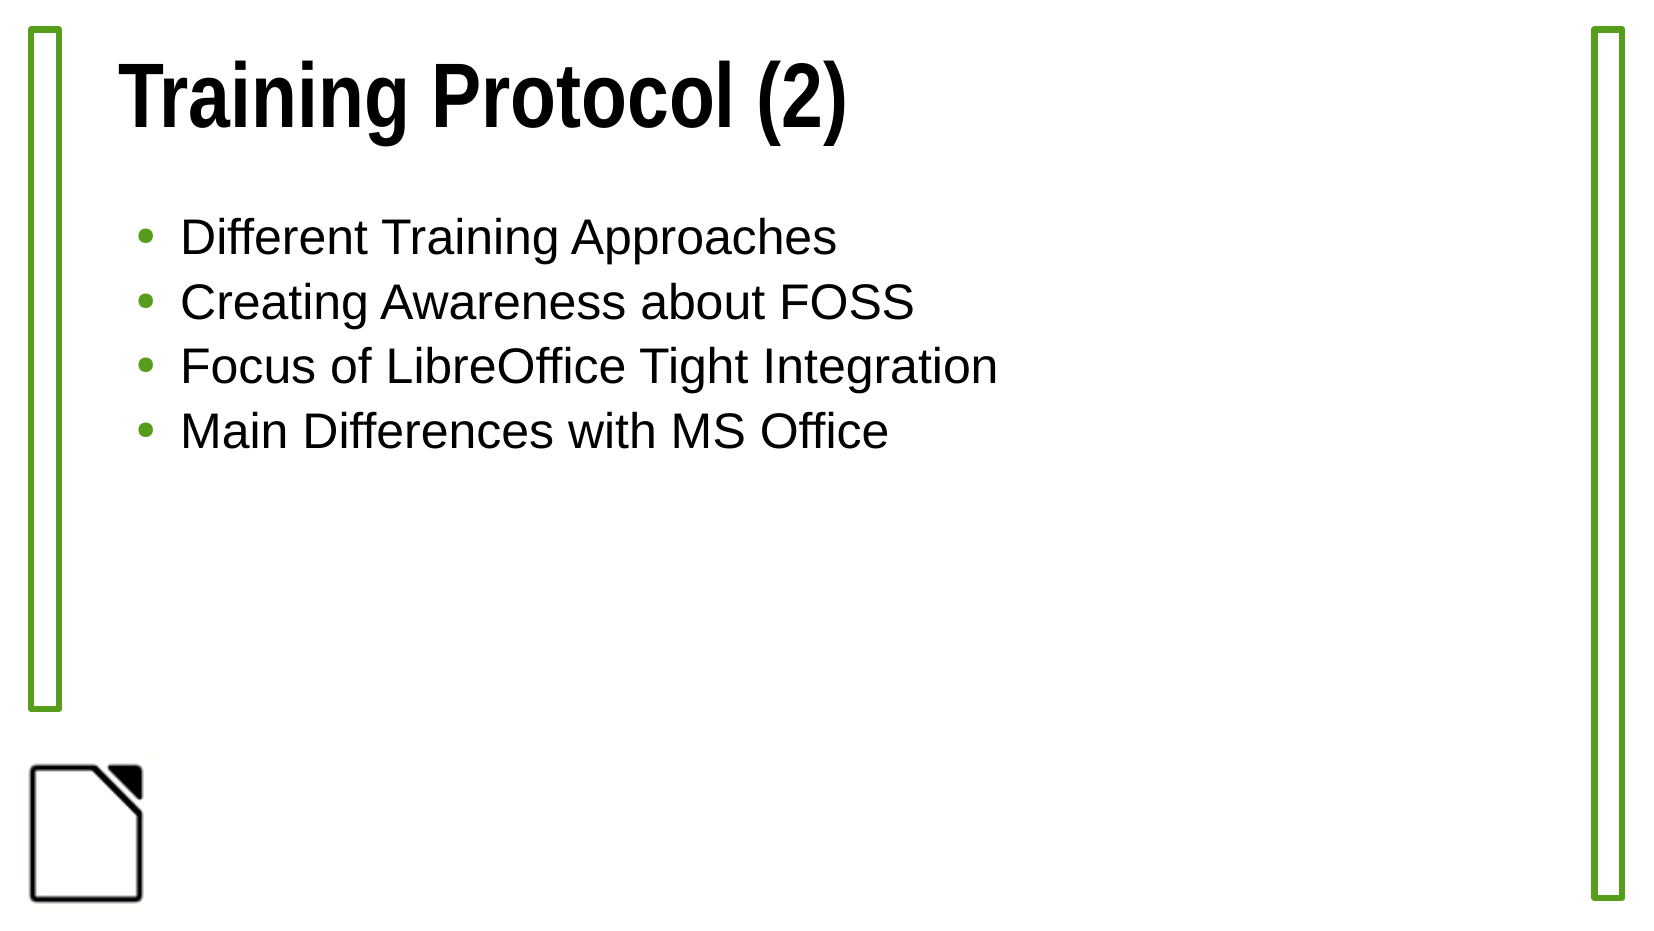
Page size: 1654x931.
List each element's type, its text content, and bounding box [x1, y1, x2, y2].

picture [9, 755, 166, 913]
list Different Training Approaches Creating Awareness about FOSS Focus of LibreOffice Tight Integration Main Differences with MS Office [118, 209, 1536, 830]
title Training Protocol (2) [118, 35, 1536, 154]
